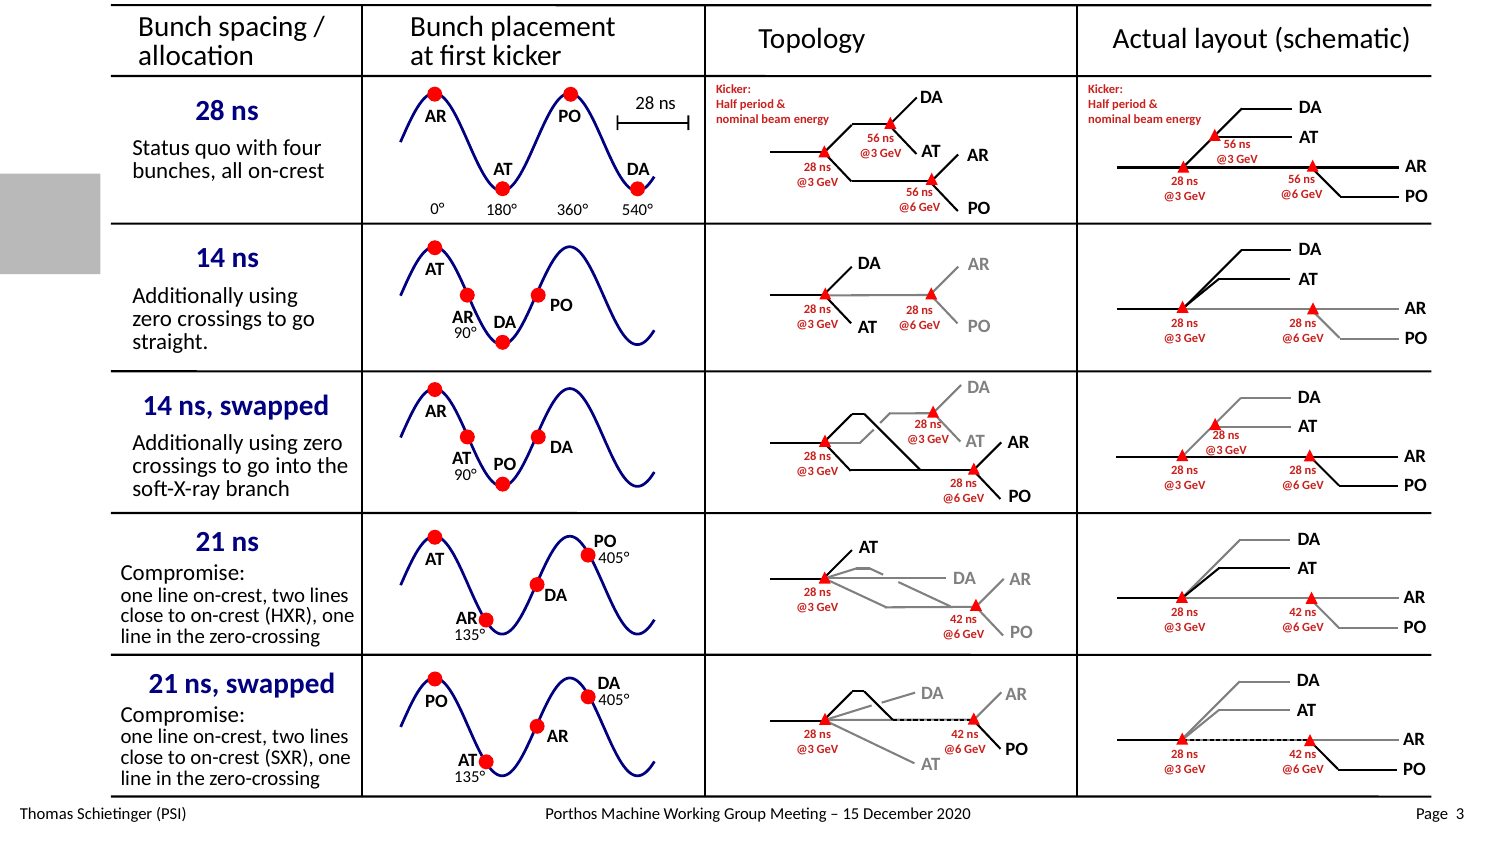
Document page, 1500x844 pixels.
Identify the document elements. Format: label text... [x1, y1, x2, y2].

text_box [818, 712, 832, 725]
text_box [1176, 300, 1189, 313]
text_box DA [1283, 381, 1337, 411]
text_box [967, 712, 980, 725]
text_box 28 ns @3 GeV [1155, 462, 1215, 493]
text_box AT [843, 532, 898, 566]
text_box [495, 188, 511, 195]
text_box AT [950, 426, 1005, 460]
text_box 42 ns @6 GeV [935, 725, 995, 756]
text_box [1307, 159, 1318, 170]
text_box 405° [583, 543, 648, 576]
text_box 28 ns @3 GeV [1155, 314, 1215, 345]
text_box AR [992, 427, 1047, 462]
text_box [1305, 591, 1318, 604]
text_box [928, 405, 938, 415]
text_box Status quo with four bunches, all on-crest [117, 130, 350, 215]
text_box AR [1388, 582, 1443, 612]
text_box 21 ns [180, 522, 277, 556]
text_box PO [953, 193, 1007, 228]
text_box PO [535, 290, 589, 324]
text_box [1307, 302, 1319, 314]
text_box [427, 671, 443, 685]
text_box PO [579, 526, 633, 560]
text_box [884, 116, 897, 129]
text_box AT [906, 748, 960, 783]
text_box DA [952, 371, 1007, 406]
text_box 56 ns @3 GeV [850, 130, 911, 161]
text_box DA [582, 668, 637, 702]
text_box AR [953, 249, 1007, 283]
picture [399, 245, 462, 346]
text_box 135° [439, 778, 504, 794]
text_box DA [843, 248, 897, 282]
text_box AR [952, 140, 1006, 175]
text_box [529, 718, 543, 732]
text_box AT [437, 443, 491, 478]
text_box [530, 429, 543, 444]
text_box 28 ns @3 GeV [787, 300, 847, 331]
text_box AT [1282, 553, 1337, 587]
text_box [427, 240, 443, 254]
text_box 42 ns @6 GeV [1273, 604, 1333, 635]
text_box AR [1389, 440, 1443, 470]
text_box [1211, 417, 1220, 426]
text_box PO [1389, 470, 1444, 504]
text_box Additionally using zero crossings to go straight. [117, 278, 350, 363]
picture [399, 534, 656, 636]
text_box AT [410, 254, 464, 289]
text_box [498, 342, 511, 350]
text_box Actual layout (schematic) [1097, 18, 1432, 63]
text_box [1175, 590, 1188, 603]
text_box PO [995, 617, 1049, 652]
picture [440, 245, 656, 346]
text_box 28 ns @3 GeV [787, 158, 847, 190]
text_box DA [905, 82, 959, 116]
text_box AR [990, 678, 1045, 713]
text_box Topology [743, 18, 902, 63]
text_box [1304, 734, 1316, 745]
text_box [459, 287, 475, 301]
text_box [818, 145, 831, 158]
picture [645, 188, 656, 193]
text_box 56 ns @6 GeV [1272, 170, 1332, 201]
text_box [1303, 449, 1316, 462]
text_box 56 ns @3 GeV [1207, 136, 1267, 167]
text_box [1176, 732, 1189, 745]
text_box 14 ns [180, 238, 277, 278]
text_box [530, 287, 544, 302]
picture [399, 387, 462, 488]
text_box 90° [439, 319, 498, 351]
text_box 28 ns @3 GeV [1155, 745, 1215, 776]
text_box DA [1283, 234, 1338, 263]
text_box 28 ns [180, 90, 277, 130]
text_box AR [1390, 151, 1445, 181]
text_box PO [478, 449, 533, 484]
text_box 540° [607, 195, 675, 227]
text_box PO [410, 685, 464, 720]
text_box Bunch placement at first kicker [395, 7, 704, 81]
text_box DA [529, 579, 584, 614]
text_box DA [1282, 523, 1337, 553]
text_box AR [441, 603, 495, 637]
text_box AT [1283, 411, 1337, 446]
text_box 28 ns [620, 88, 698, 122]
text_box PO [1390, 181, 1445, 215]
text_box 42 ns @6 GeV [933, 610, 993, 641]
text_box Additionally using zero crossings to go into the soft-X-ray branch [117, 426, 367, 511]
text_box 135° [439, 636, 504, 652]
text_box Compromise: one line on-crest, two lines close to on-crest (HXR), one line in the zero-crossing [105, 556, 374, 657]
text_box [427, 382, 443, 396]
text_box 14 ns, swapped [127, 386, 362, 426]
text_box [459, 429, 475, 443]
text_box Bunch spacing / allocation [123, 7, 346, 81]
text_box AR [1388, 724, 1442, 753]
text_box 405° [583, 685, 648, 717]
text_box 28 ns @3 GeV [1155, 604, 1215, 635]
text_box DA [535, 431, 589, 466]
text_box 28 ns @3 GeV [787, 725, 847, 756]
text_box PO [543, 100, 598, 135]
text_box [1177, 160, 1190, 172]
text_box [427, 529, 443, 543]
text_box AT [1284, 122, 1338, 156]
text_box 180° [471, 195, 539, 227]
text_box 28 ns @3 GeV [1155, 172, 1215, 203]
text_box [498, 484, 511, 492]
text_box AR [532, 721, 586, 755]
text_box AR [410, 396, 464, 430]
text_box AR [994, 563, 1049, 598]
text_box PO [1388, 612, 1443, 646]
text_box [630, 188, 646, 195]
text_box AT [443, 744, 497, 779]
text_box [925, 287, 938, 300]
text_box PO [1388, 753, 1442, 788]
text_box 42 ns @6 GeV [1273, 745, 1333, 776]
text_box AT [1282, 694, 1336, 729]
text_box AR [437, 301, 491, 336]
text_box 360° [542, 195, 607, 227]
text_box [819, 287, 832, 300]
text_box 28 ns @6 GeV [890, 302, 950, 333]
text_box [926, 172, 938, 184]
text_box 28 ns @3 GeV [1196, 426, 1256, 457]
text_box PO [993, 481, 1048, 515]
text_box Kicker: Half period & nominal beam energy [1088, 81, 1207, 127]
picture [399, 91, 656, 193]
text_box AT [906, 136, 961, 170]
text_box DA [938, 563, 993, 597]
text_box AT [410, 543, 464, 578]
text_box 28 ns @6 GeV [933, 475, 993, 506]
text_box DA [1282, 665, 1336, 694]
text_box Kicker: Half period & nominal beam energy [716, 81, 835, 127]
text_box [563, 86, 579, 100]
text_box PO [1389, 322, 1444, 357]
text_box 28 ns @3 GeV [787, 448, 847, 479]
text_box AT [843, 312, 897, 346]
picture [399, 676, 656, 778]
text_box PO [990, 734, 1045, 768]
text_box DA [906, 677, 960, 712]
text_box DA [1284, 92, 1338, 122]
text_box [0, 0, 326, 104]
text_box [970, 598, 982, 610]
text_box [1211, 128, 1219, 136]
text_box AT [1283, 263, 1338, 298]
text_box 28 ns @6 GeV [1273, 462, 1333, 493]
text_box 0° [415, 194, 462, 228]
text_box 28 ns @3 GeV [787, 584, 847, 615]
picture [440, 387, 656, 488]
text_box AR [1389, 293, 1444, 322]
text_box [818, 571, 831, 584]
text_box DA [612, 154, 666, 188]
text_box [1176, 449, 1189, 462]
text_box AT [478, 154, 533, 188]
text_box DA [478, 307, 533, 342]
text_box 28 ns @3 GeV [898, 415, 958, 447]
text_box Compromise: one line on-crest, two lines close to on-crest (SXR), one line in the zero-crossing [105, 697, 369, 798]
text_box 28 ns @6 GeV [1273, 314, 1333, 345]
text_box 21 ns, swapped [133, 663, 374, 709]
text_box [427, 86, 443, 100]
text_box [967, 462, 980, 475]
text_box 90° [439, 460, 498, 493]
text_box AR [410, 100, 464, 135]
text_box [818, 434, 832, 447]
text_box PO [953, 311, 1007, 345]
text_box 56 ns @6 GeV [890, 184, 950, 215]
